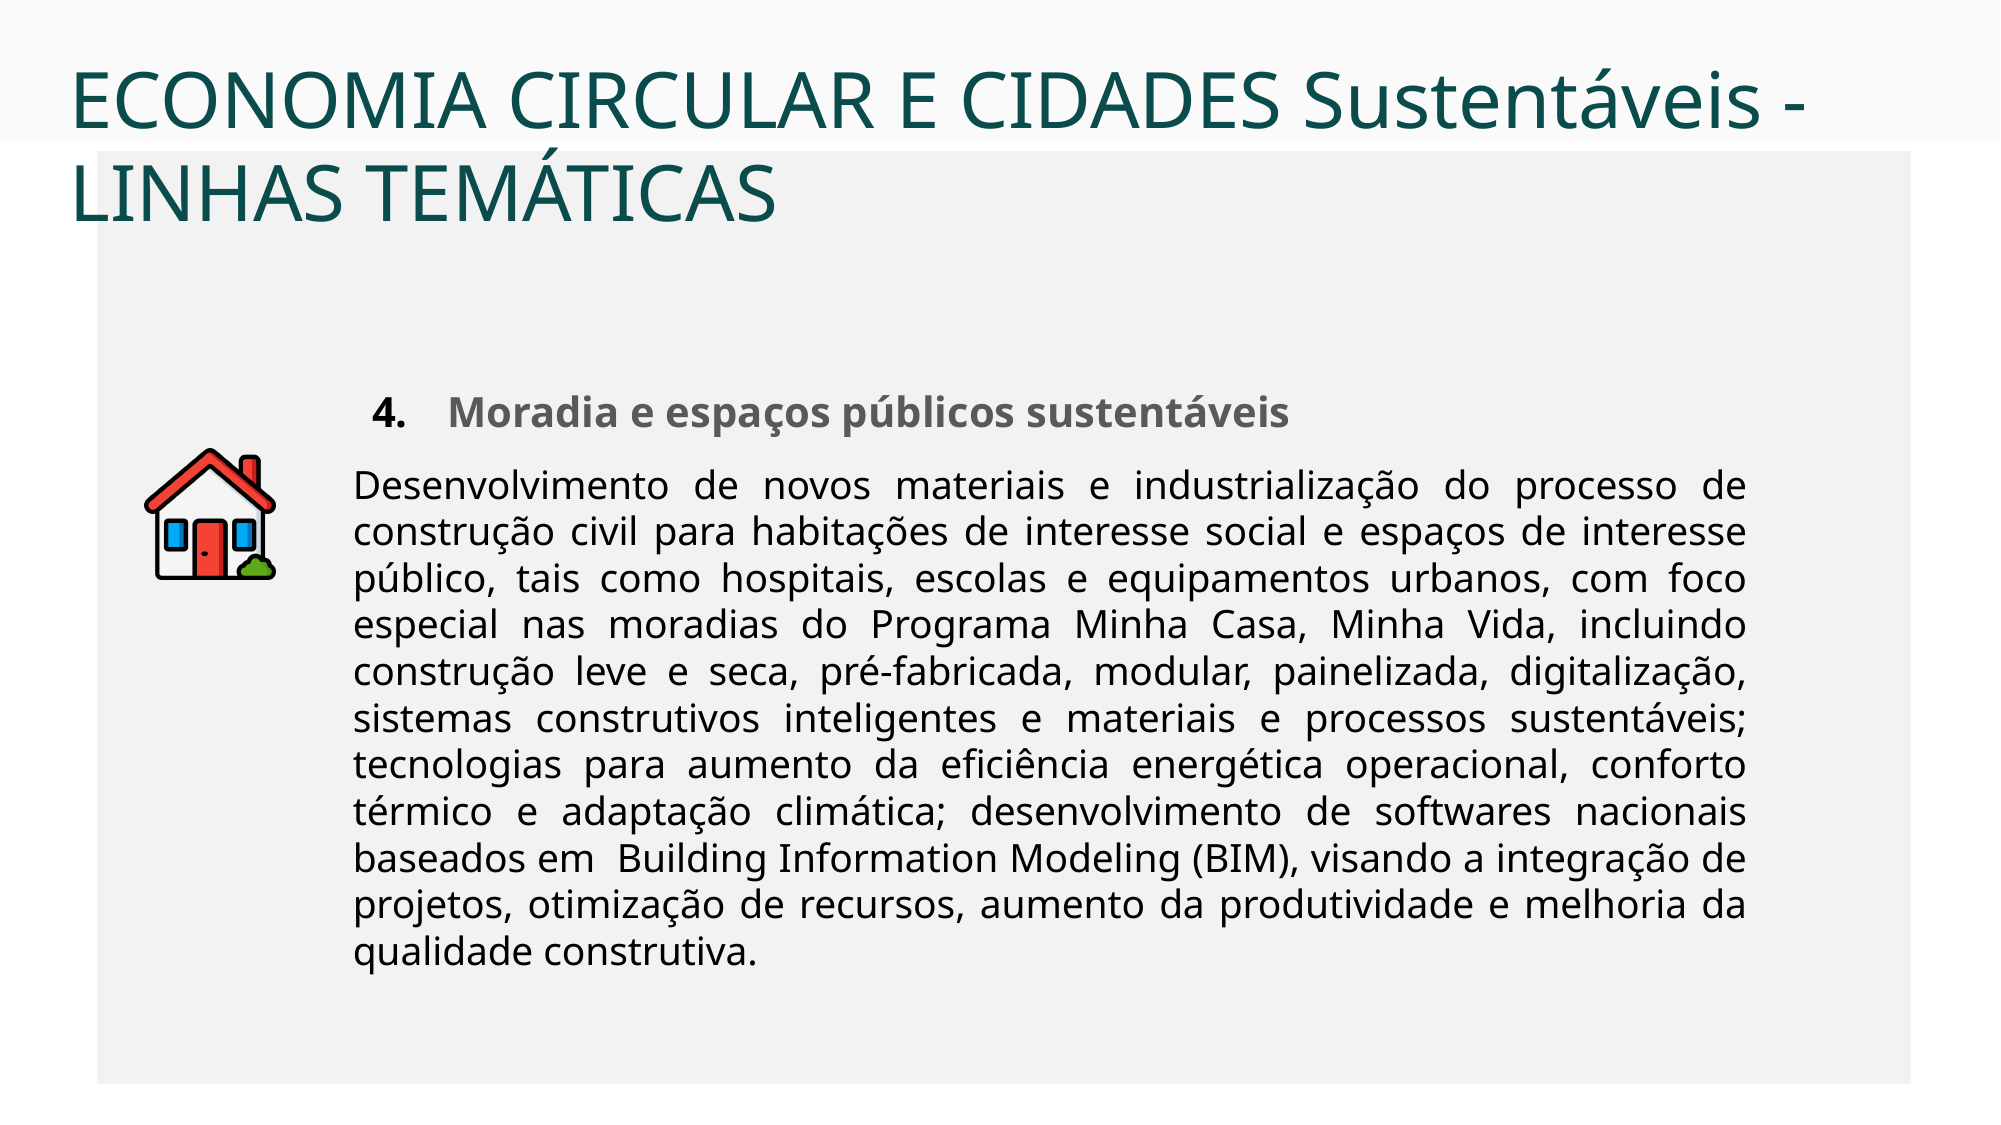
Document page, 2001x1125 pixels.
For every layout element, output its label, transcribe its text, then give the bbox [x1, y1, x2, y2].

text_box Moradia e espaços públicos sustentáveis [324, 377, 1720, 444]
picture [144, 448, 276, 580]
text_box ECONOMIA CIRCULAR E CIDADES Sustentáveis - LINHAS TEMÁTICAS [49, 40, 1938, 163]
text_box [25, 163, 1968, 1112]
text_box Desenvolvimento de novos materiais e industrialização do processo de construção civil para habitações de interesse social e espaços de interesse público, tais como hospitais, escolas e equipamentos urbanos, com foco especial nas moradias do Programa Minha Casa, Minha Vida, incluindo construção leve e seca, pré-fabricada, modular, painelizada, digitalização, sistemas construtivos inteligentes e materiais e processos sustentáveis; tecnologias para aumento da eficiência energética operacional, conforto térmico e adaptação climática; desenvolvimento de softwares nacionais baseados em Building Information Modeling (BIM), visando a integração de projetos, otimização de recursos, aumento da produtividade e melhoria da qualidade construtiva. [305, 452, 1809, 940]
